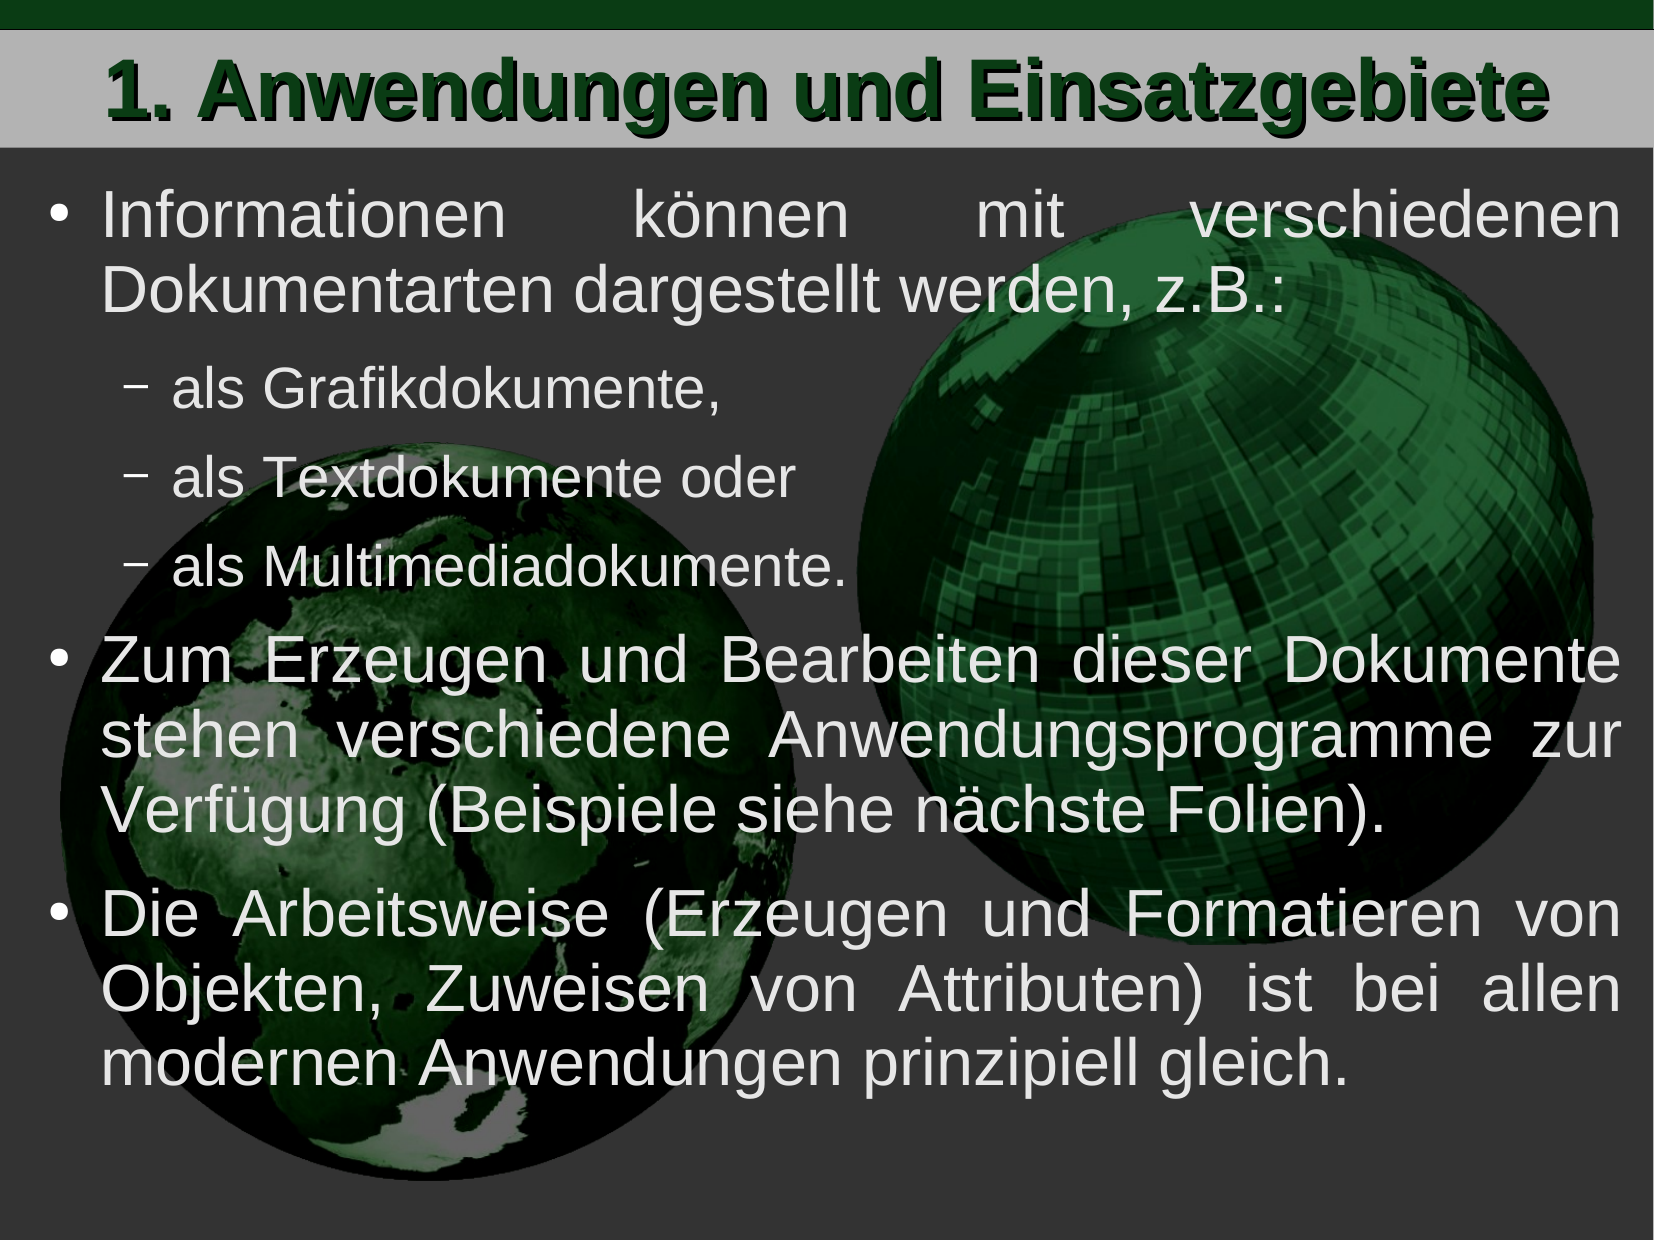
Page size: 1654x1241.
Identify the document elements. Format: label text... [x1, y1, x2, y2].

list Informationen können mit verschiedenen Dokumentarten dargestellt werden, z.B.: als Grafikdokumente, als Textdokumente oder als Multimediadokumente. Zum Erzeugen und Bearbeiten dieser Dokumente stehen verschiedene Anwendungsprogramme zur Verfügung (Beispiele siehe nächste Folien). Die Arbeitsweise (Erzeugen und Formatieren von Objekten, Zuweisen von Attributen) ist bei allen modernen Anwendungen prinzipiell gleich. [29, 177, 1625, 1211]
title 1. Anwendungen und Einsatzgebiete [29, 29, 1625, 148]
